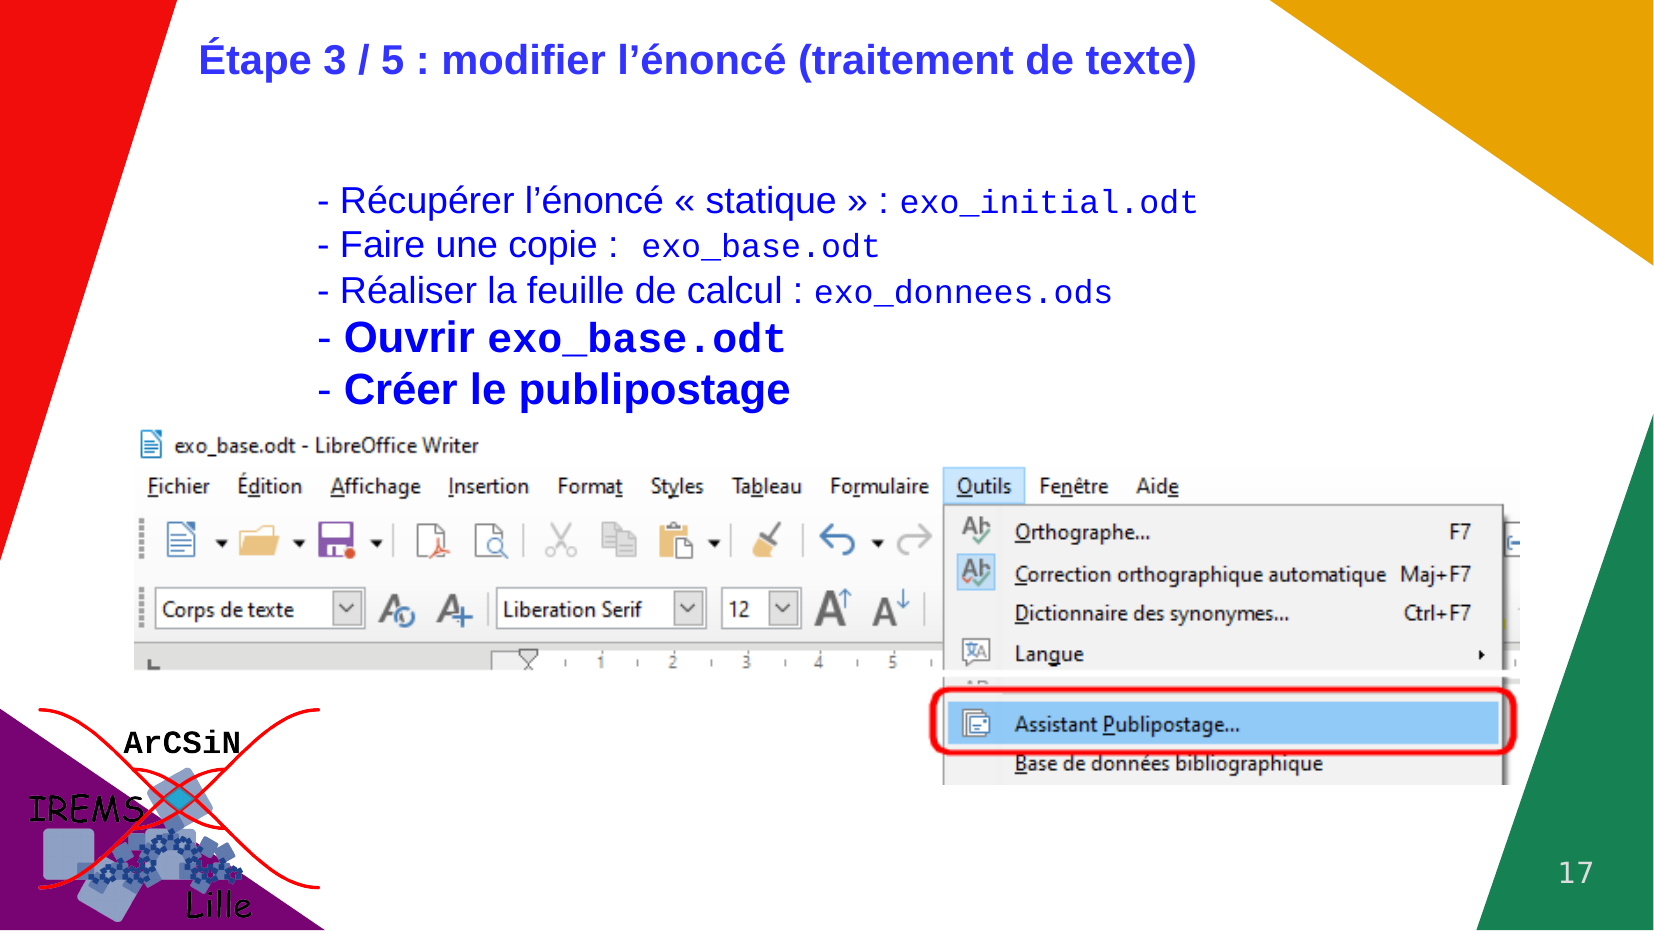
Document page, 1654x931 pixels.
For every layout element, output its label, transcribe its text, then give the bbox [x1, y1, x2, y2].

text_box - Récupérer l’énoncé « statique » : exo_initial.odt - Faire une copie : exo_base.odt - Réaliser la feuille de calcul : exo_donnees.ods - Ouvrir exo_base.odt - Créer le publipostage [317, 179, 1405, 415]
text_box Étape 3 / 5 : modifier l’énoncé (traitement de texte) [183, 29, 1273, 138]
picture [29, 425, 1520, 922]
